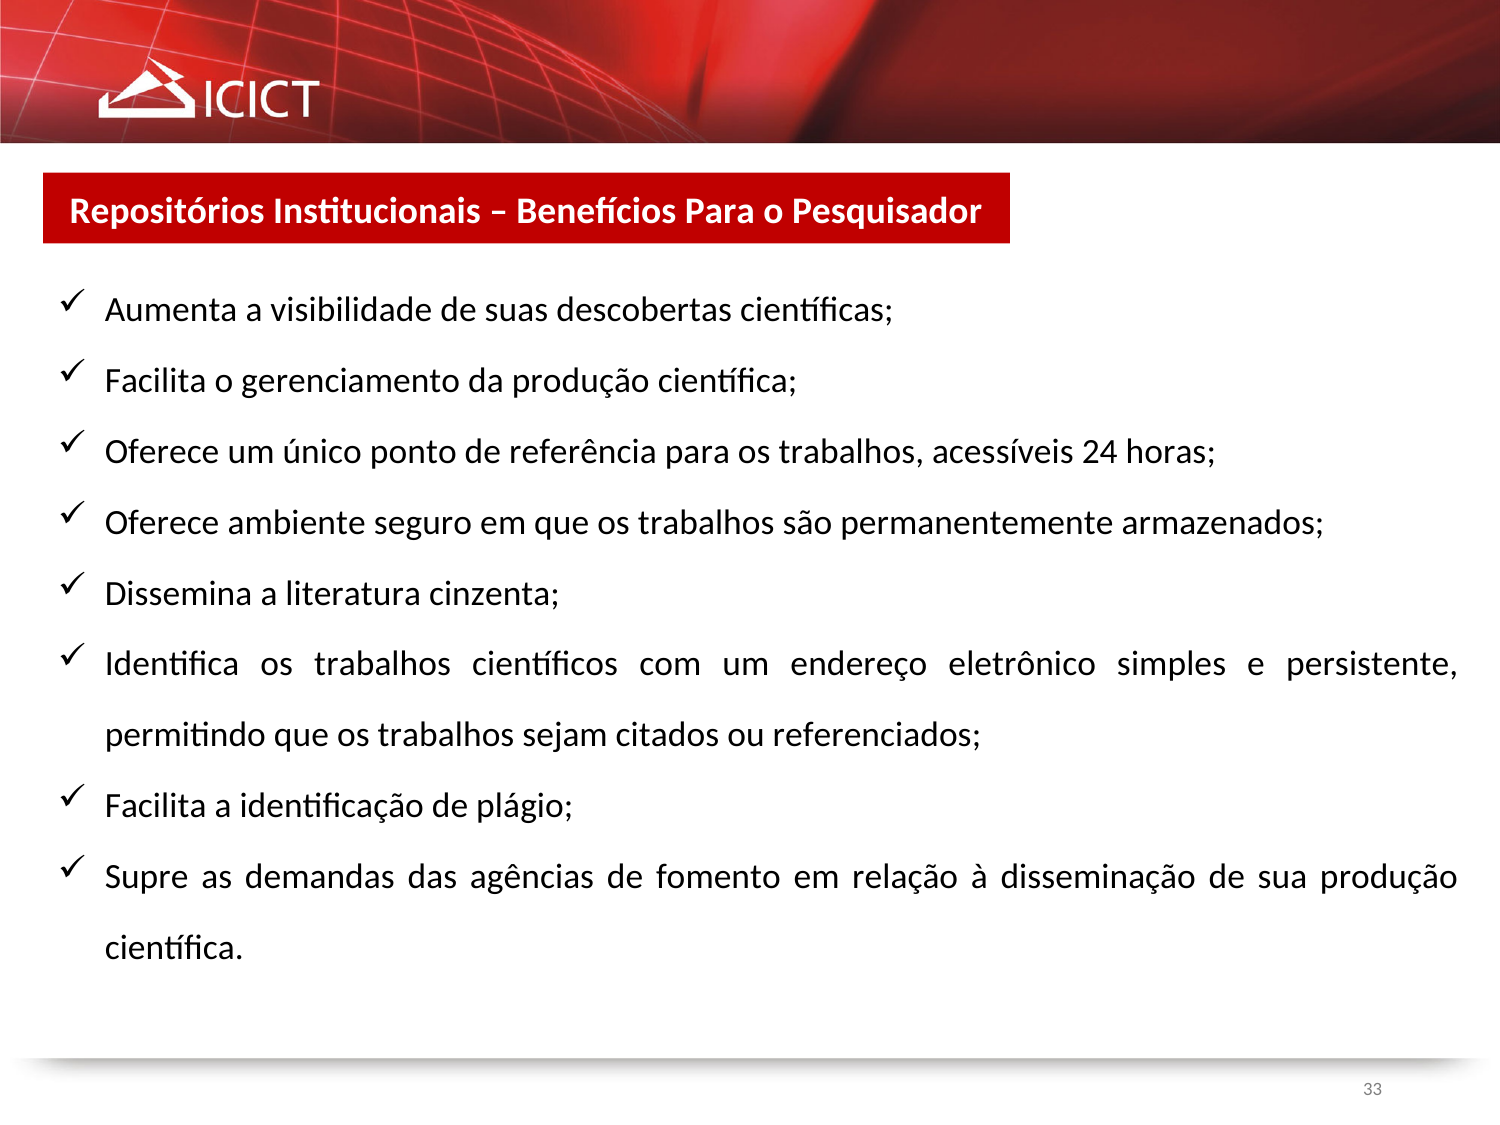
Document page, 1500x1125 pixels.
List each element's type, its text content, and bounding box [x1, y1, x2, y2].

text_box <número> [1059, 1057, 1397, 1118]
picture [0, 0, 1500, 1125]
text_box Repositórios Institucionais – Benefícios Para o Pesquisador [43, 172, 1010, 244]
text_box Aumenta a visibilidade de suas descobertas científicas; Facilita o gerenciamento da produção científica; Oferece um único ponto de referência para os trabalhos, acessíveis 24 horas; Oferece ambiente seguro em que os trabalhos são permanentemente armazenados; Dissemina a literatura cinzenta; Identifica os trabalhos científicos com um endereço eletrônico simples e persistente, permitindo que os trabalhos sejam citados ou referenciados; Facilita a identificação de plágio; Supre as demandas das agências de fomento em relação à disseminação de sua produção científica. [43, 250, 1476, 974]
